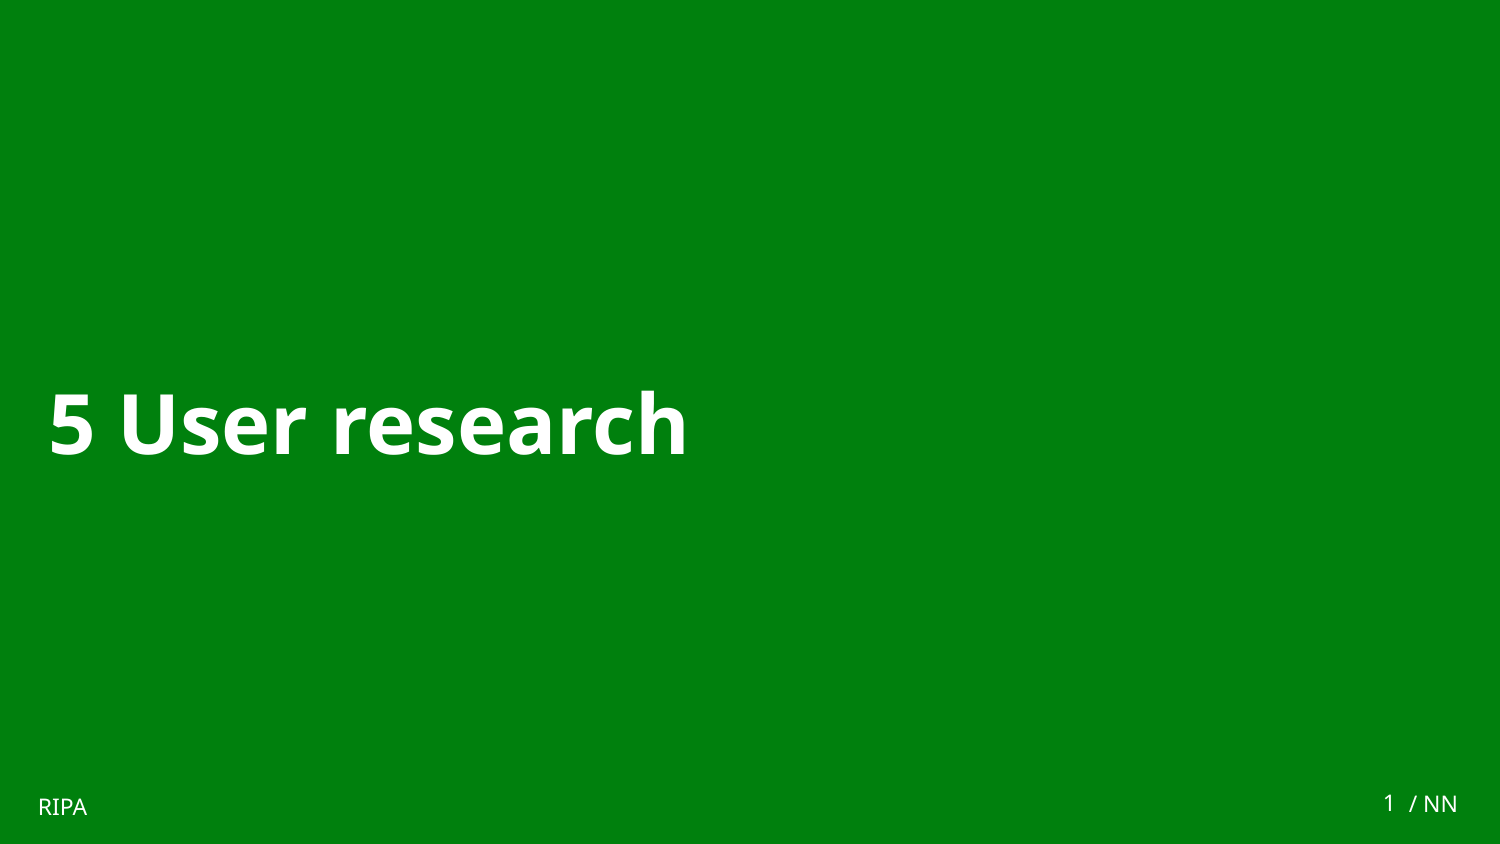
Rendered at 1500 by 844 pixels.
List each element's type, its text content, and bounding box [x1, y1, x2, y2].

title 5 User research [33, 356, 1402, 506]
slide_number <number> [1321, 773, 1412, 839]
